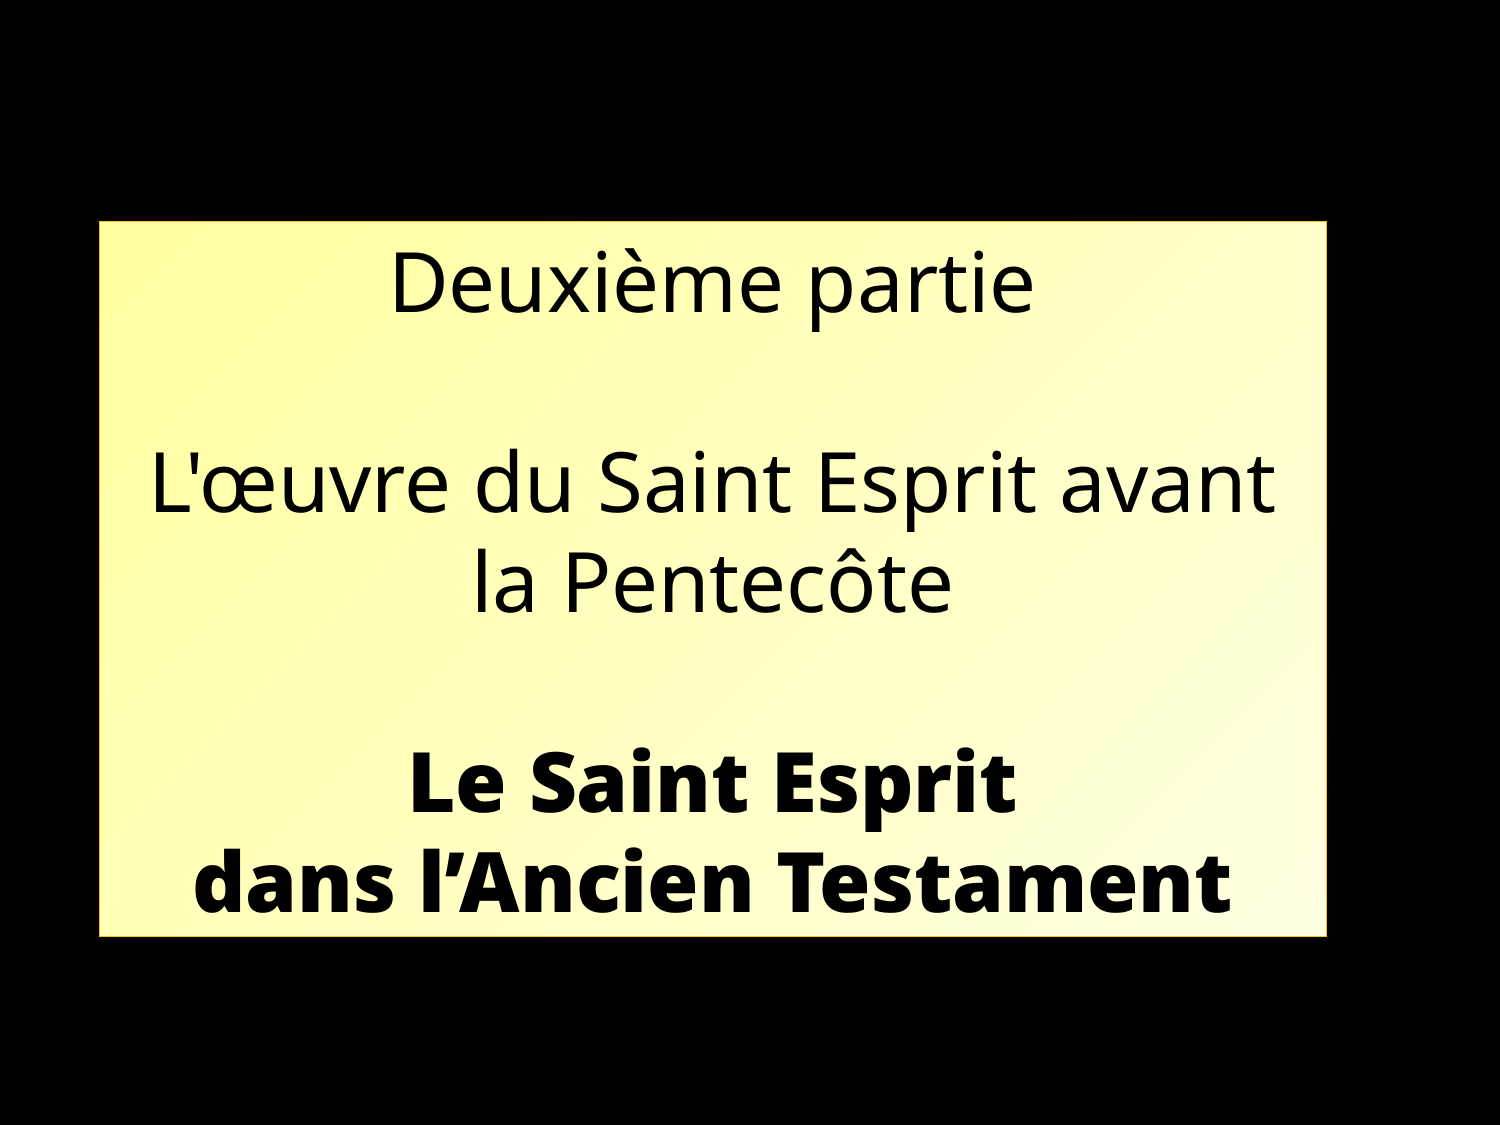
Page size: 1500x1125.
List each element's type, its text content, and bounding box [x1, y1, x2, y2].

text_box Deuxième partie L'œuvre du Saint Esprit avant la Pentecôte Le Saint Esprit dans l’Ancien Testament [99, 221, 1327, 937]
